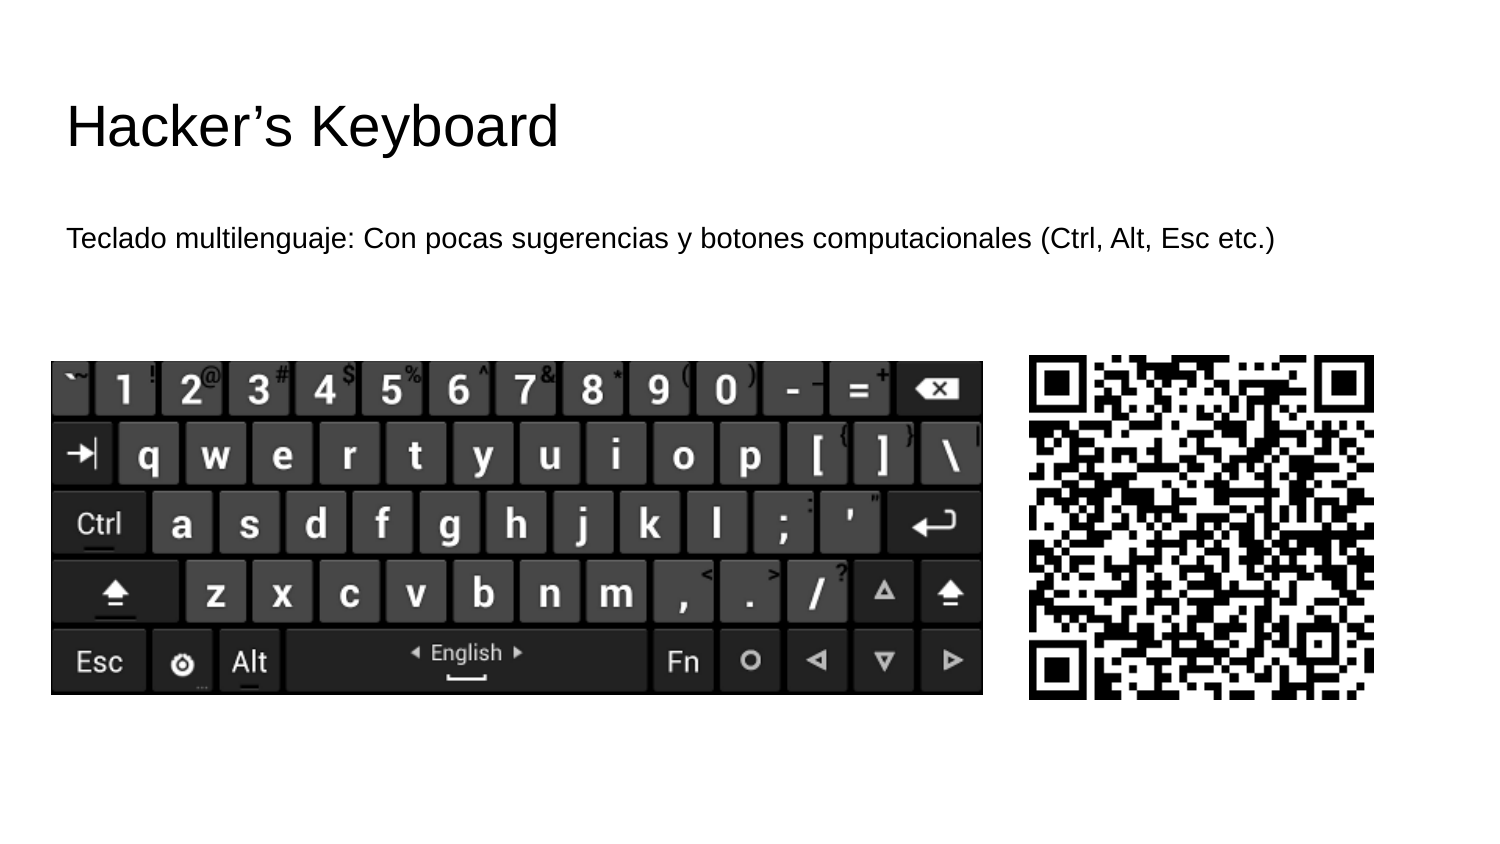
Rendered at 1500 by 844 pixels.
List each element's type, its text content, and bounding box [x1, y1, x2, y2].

text_box Teclado multilenguaje: Con pocas sugerencias y botones computacionales (Ctrl, Alt, Esc etc.) [51, 204, 1339, 362]
picture [51, 362, 983, 695]
title Hacker’s Keyboard [51, 72, 1449, 167]
picture [1029, 355, 1374, 700]
